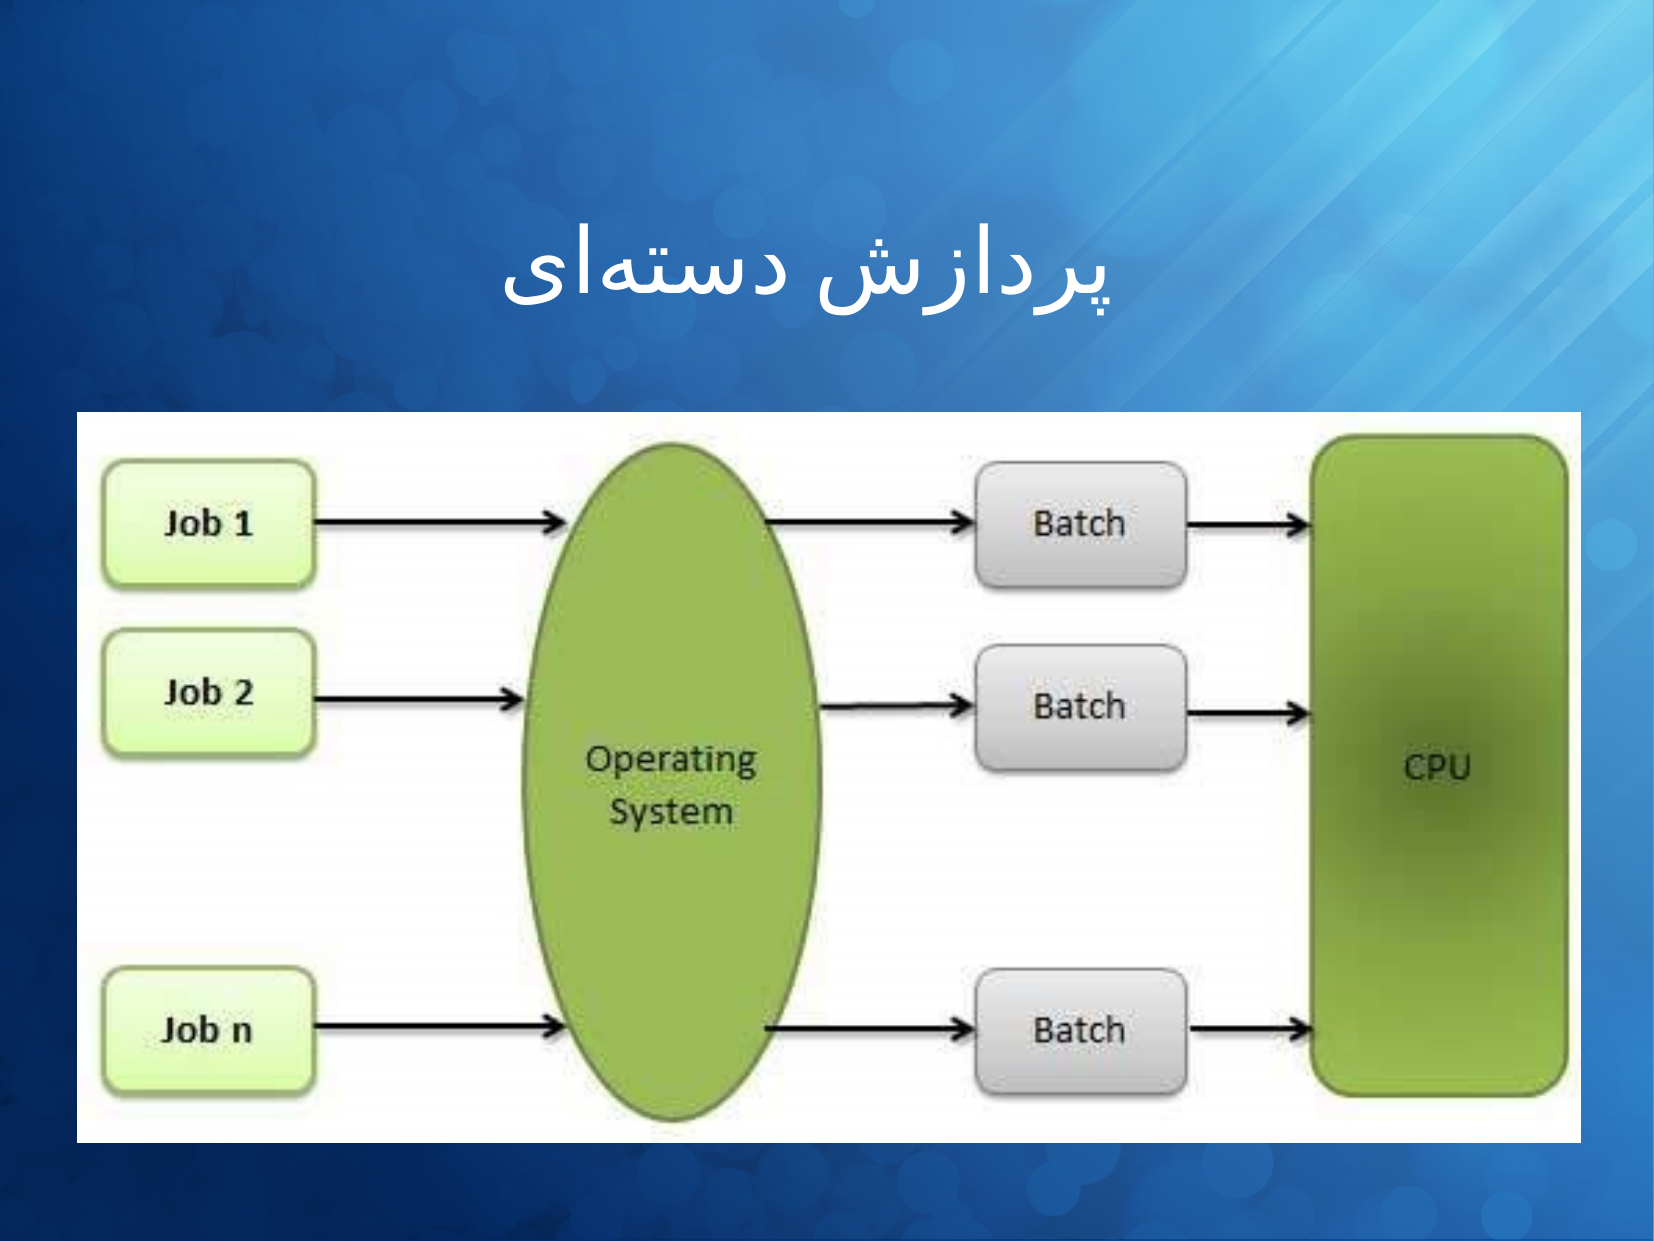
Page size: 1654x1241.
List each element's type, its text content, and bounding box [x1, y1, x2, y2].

title پردازش دسته‌ای [112, 187, 1501, 356]
picture [0, 0, 1654, 1241]
